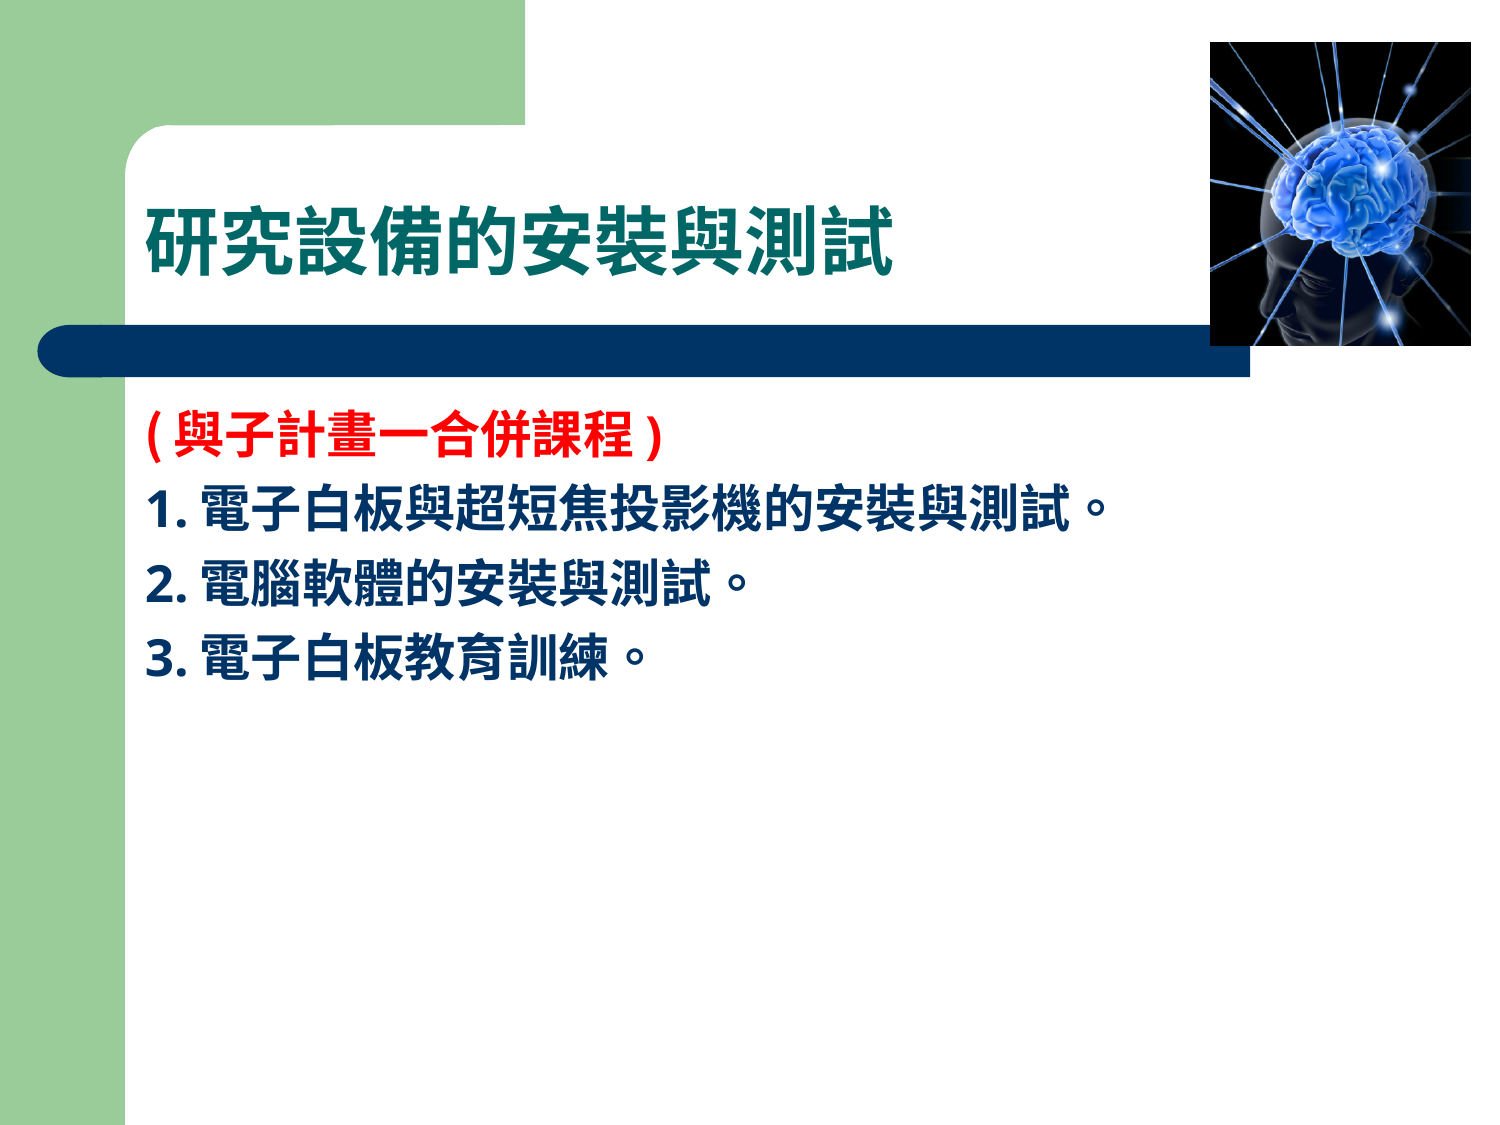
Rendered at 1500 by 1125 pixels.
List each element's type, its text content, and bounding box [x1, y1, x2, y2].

list (與子計畫一合併課程) 1.電子白板與超短焦投影機的安裝與測試。 2.電腦軟體的安裝與測試。 3.電子白板教育訓練。 [137, 387, 1400, 999]
picture [1210, 42, 1471, 346]
title 研究設備的安裝與測試 [136, 136, 1210, 301]
